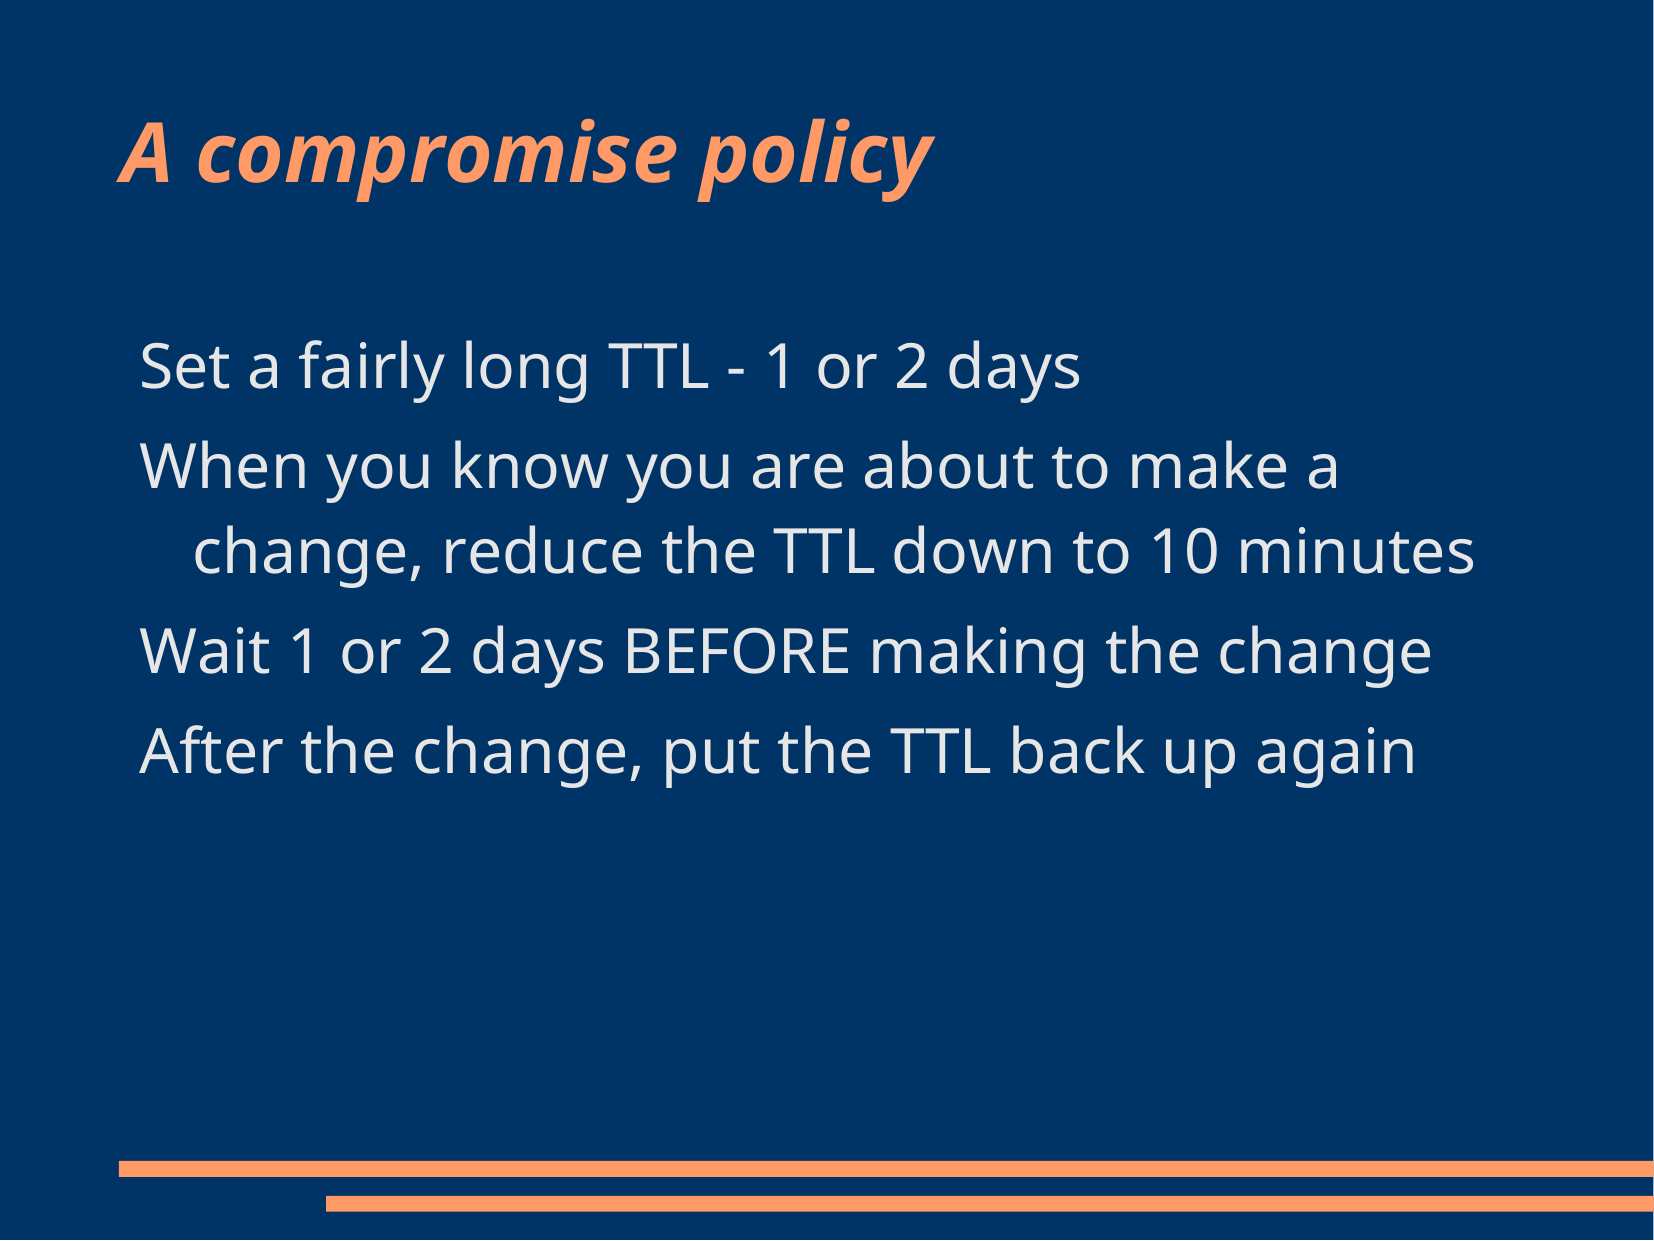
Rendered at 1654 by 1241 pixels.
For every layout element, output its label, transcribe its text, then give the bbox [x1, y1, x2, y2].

title A compromise policy [121, 46, 1534, 254]
list Set a fairly long TTL - 1 or 2 days When you know you are about to make a change, reduce the TTL down to 10 minutes Wait 1 or 2 days BEFORE making the change After the change, put the TTL back up again [121, 322, 1561, 1133]
